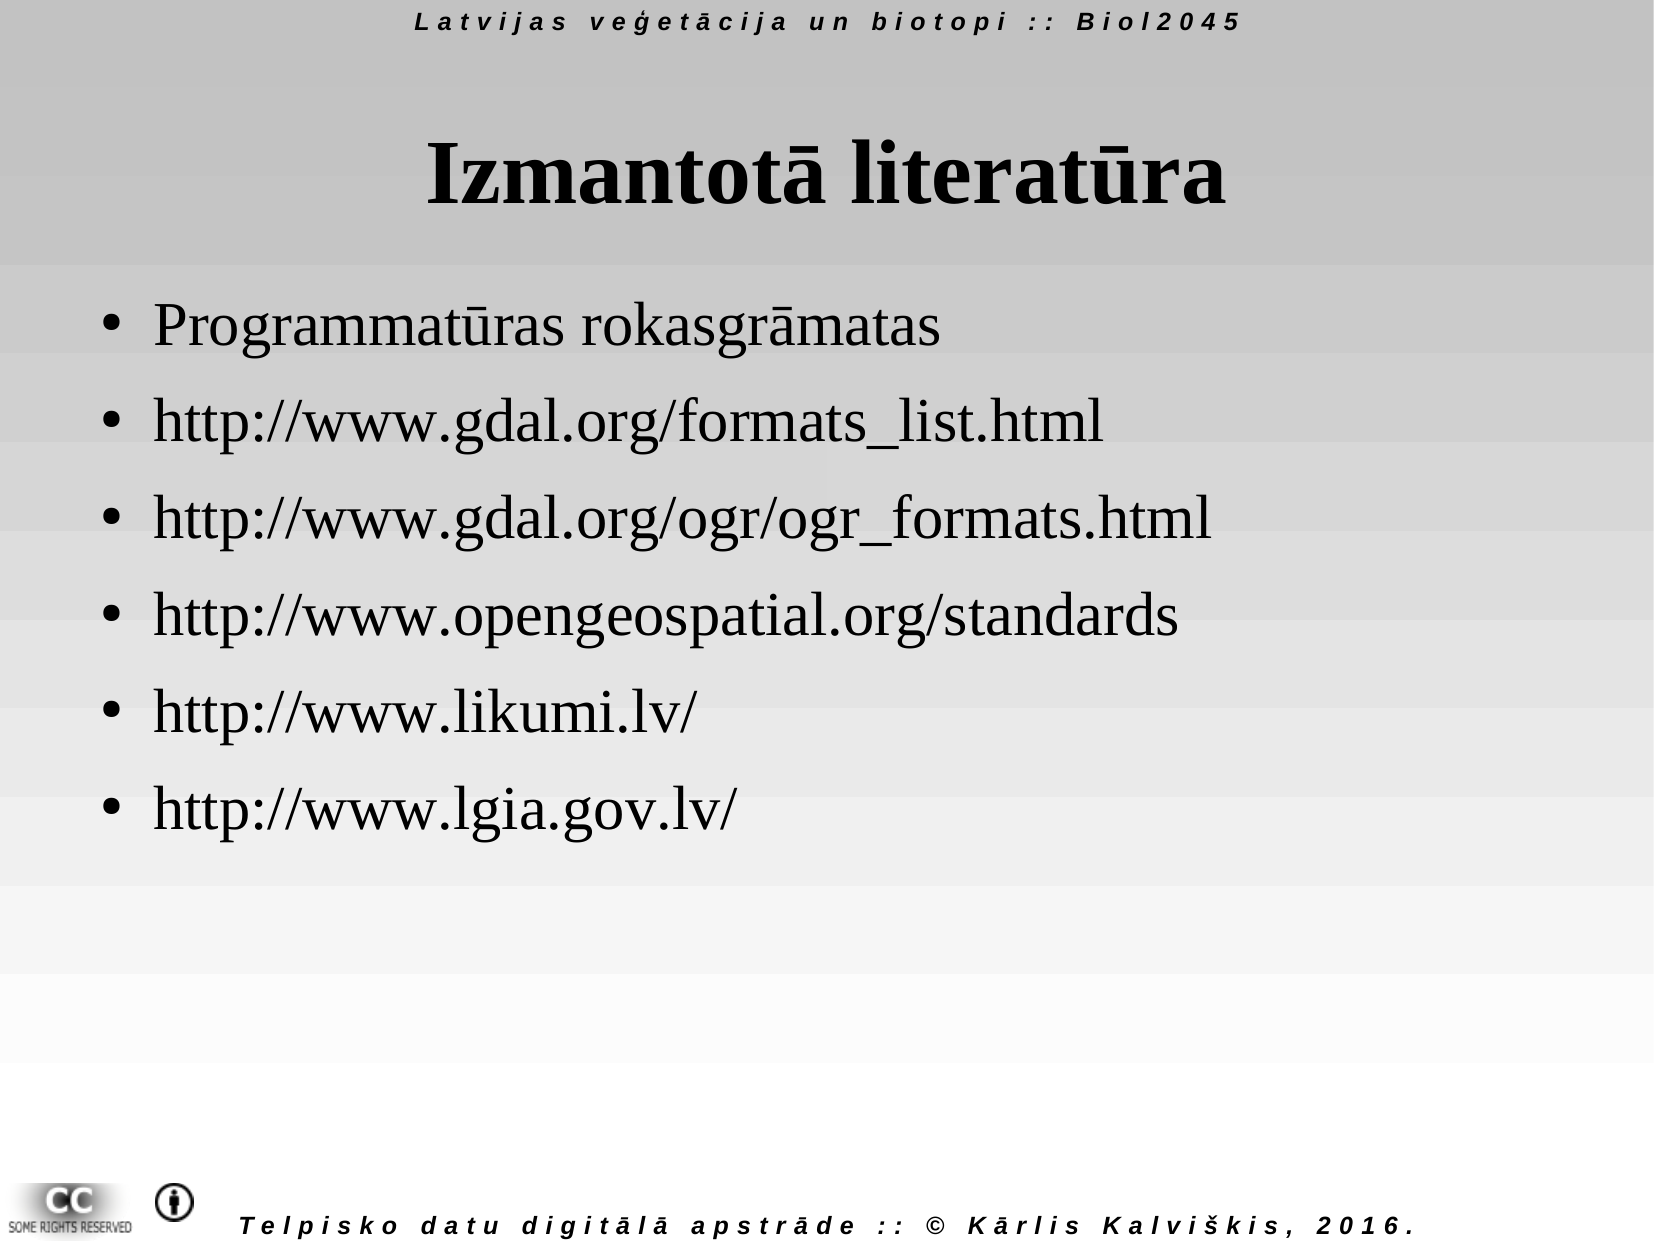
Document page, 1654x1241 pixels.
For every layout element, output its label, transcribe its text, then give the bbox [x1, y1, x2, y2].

picture [0, 0, 1654, 1241]
list Programmatūras rokasgrāmatas http://www.gdal.org/formats_list.html http://www.gdal.org/ogr/ogr_formats.html http://www.opengeospatial.org/standards http://www.likumi.lv/ http://www.lgia.gov.lv/ [82, 289, 1571, 1113]
title Izmantotā literatūra [29, 49, 1625, 296]
